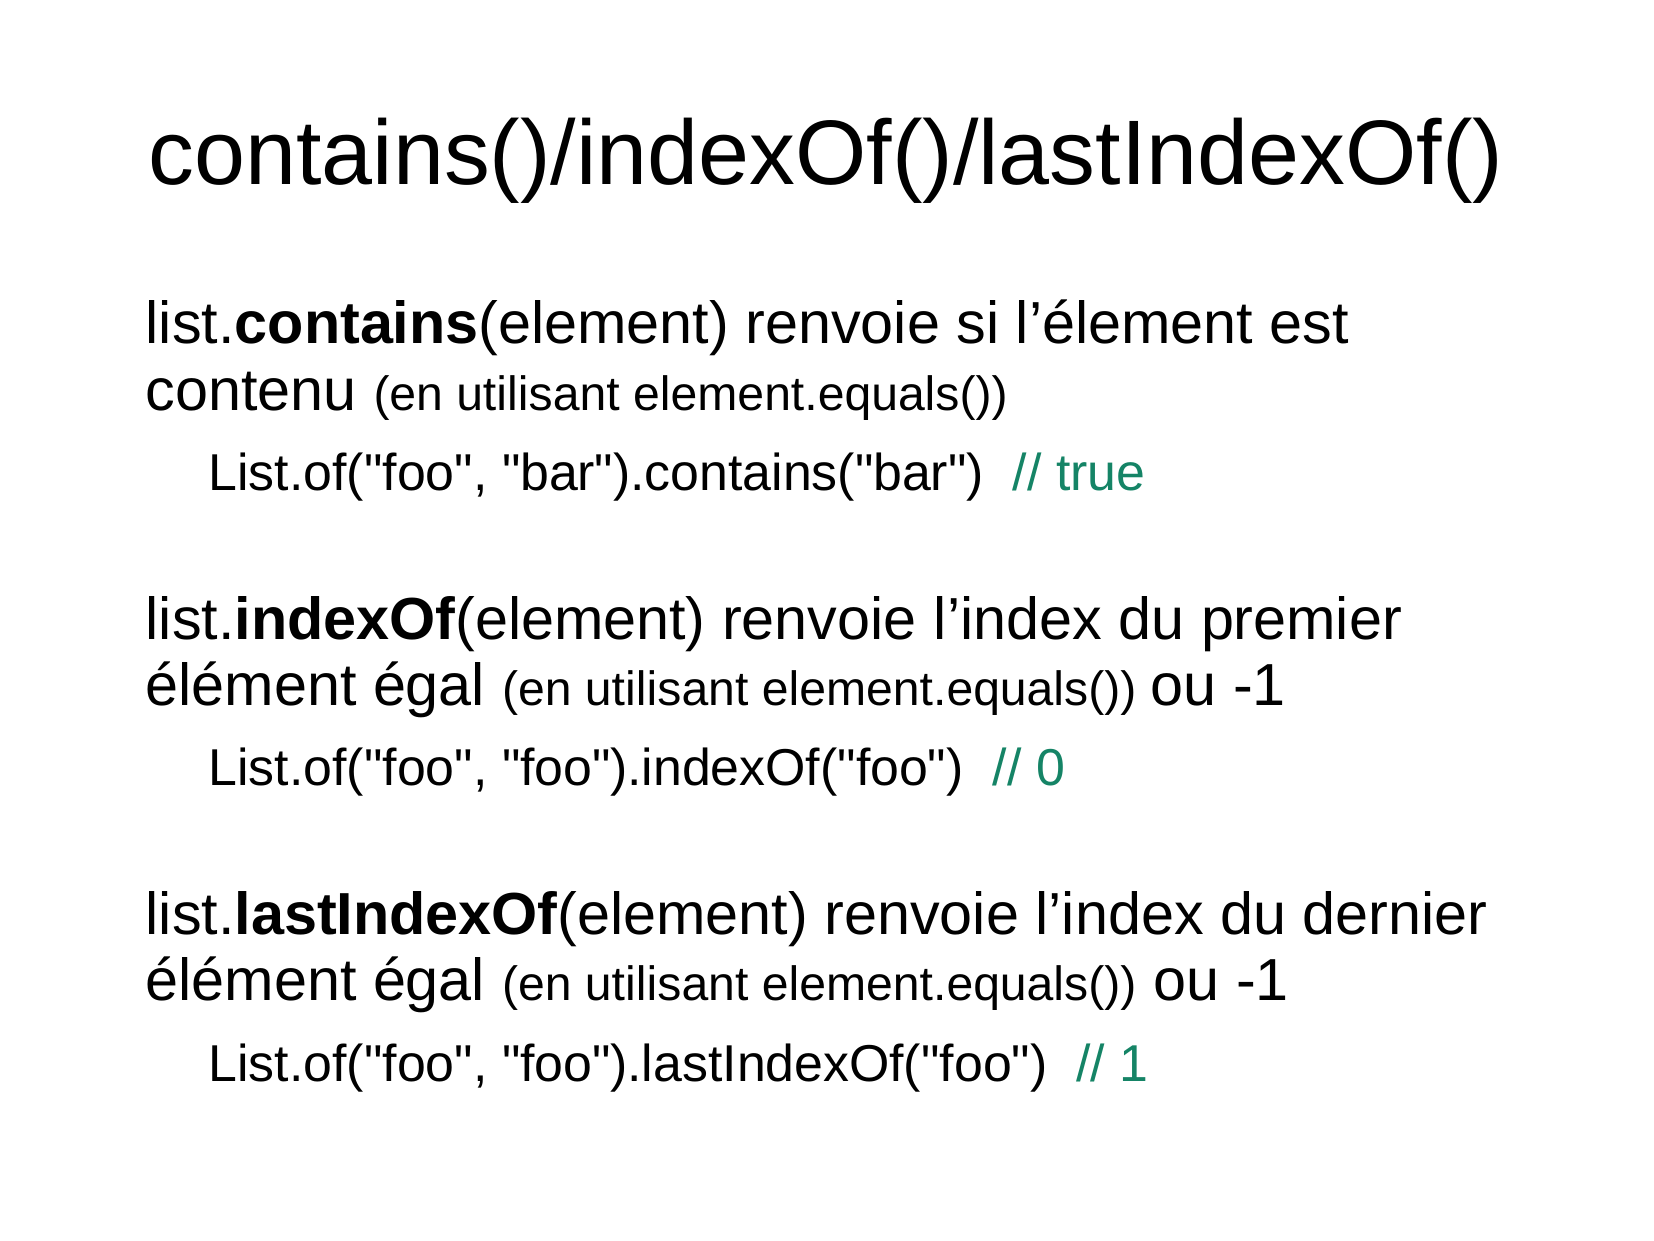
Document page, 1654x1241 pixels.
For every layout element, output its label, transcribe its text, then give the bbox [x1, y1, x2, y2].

title contains()/indexOf()/lastIndexOf() [82, 49, 1571, 257]
list list.contains(element) renvoie si l’élement est contenu (en utilisant element.equals()) List.of("foo", "bar").contains("bar") // true list.indexOf(element) renvoie l’index du premier élément égal (en utilisant element.equals()) ou -1 List.of("foo", "foo").indexOf("foo") // 0 list.lastIndexOf(element) renvoie l’index du dernier élément égal (en utilisant element.equals()) ou -1 List.of("foo", "foo").lastIndexOf("foo") // 1 [82, 290, 1571, 1156]
